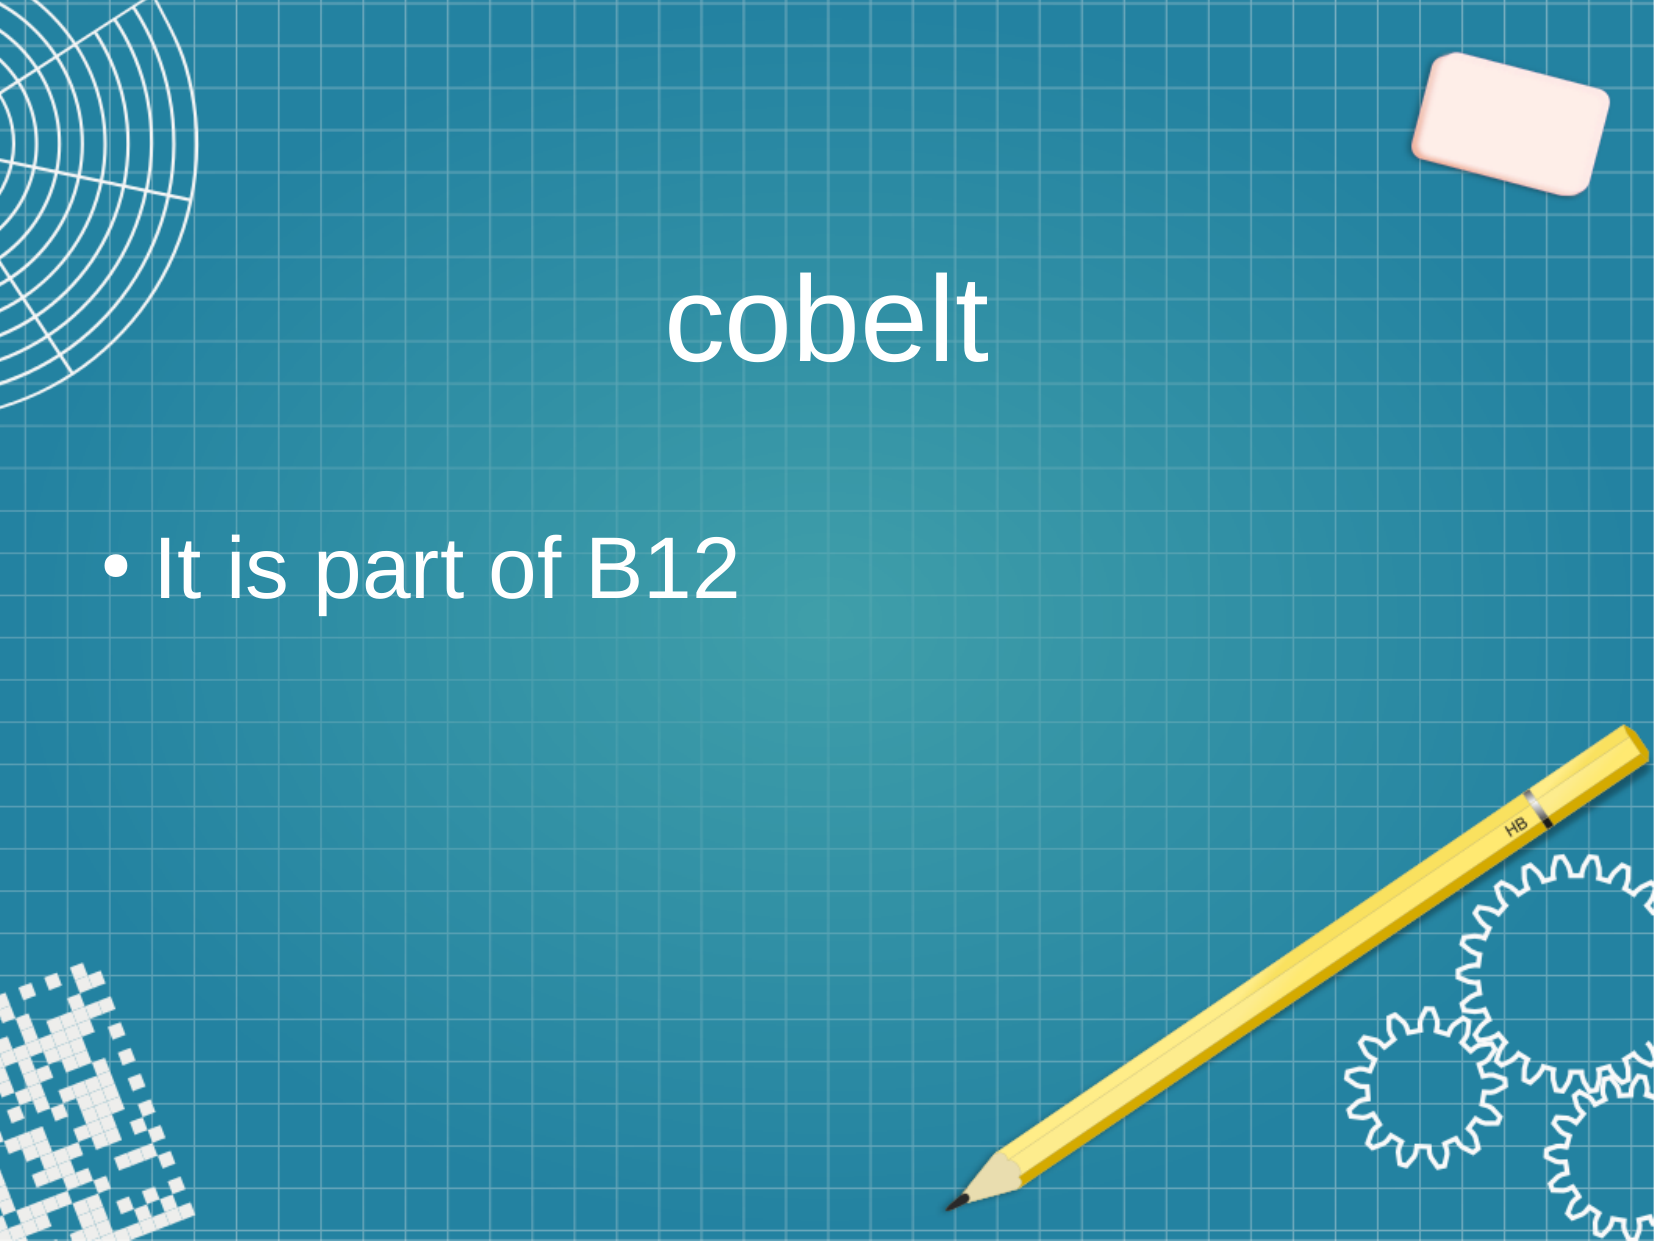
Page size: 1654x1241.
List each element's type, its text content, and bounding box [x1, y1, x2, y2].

title cobelt [82, 177, 1571, 461]
list It is part of B12 [82, 519, 1571, 1123]
picture [0, 0, 1654, 1241]
